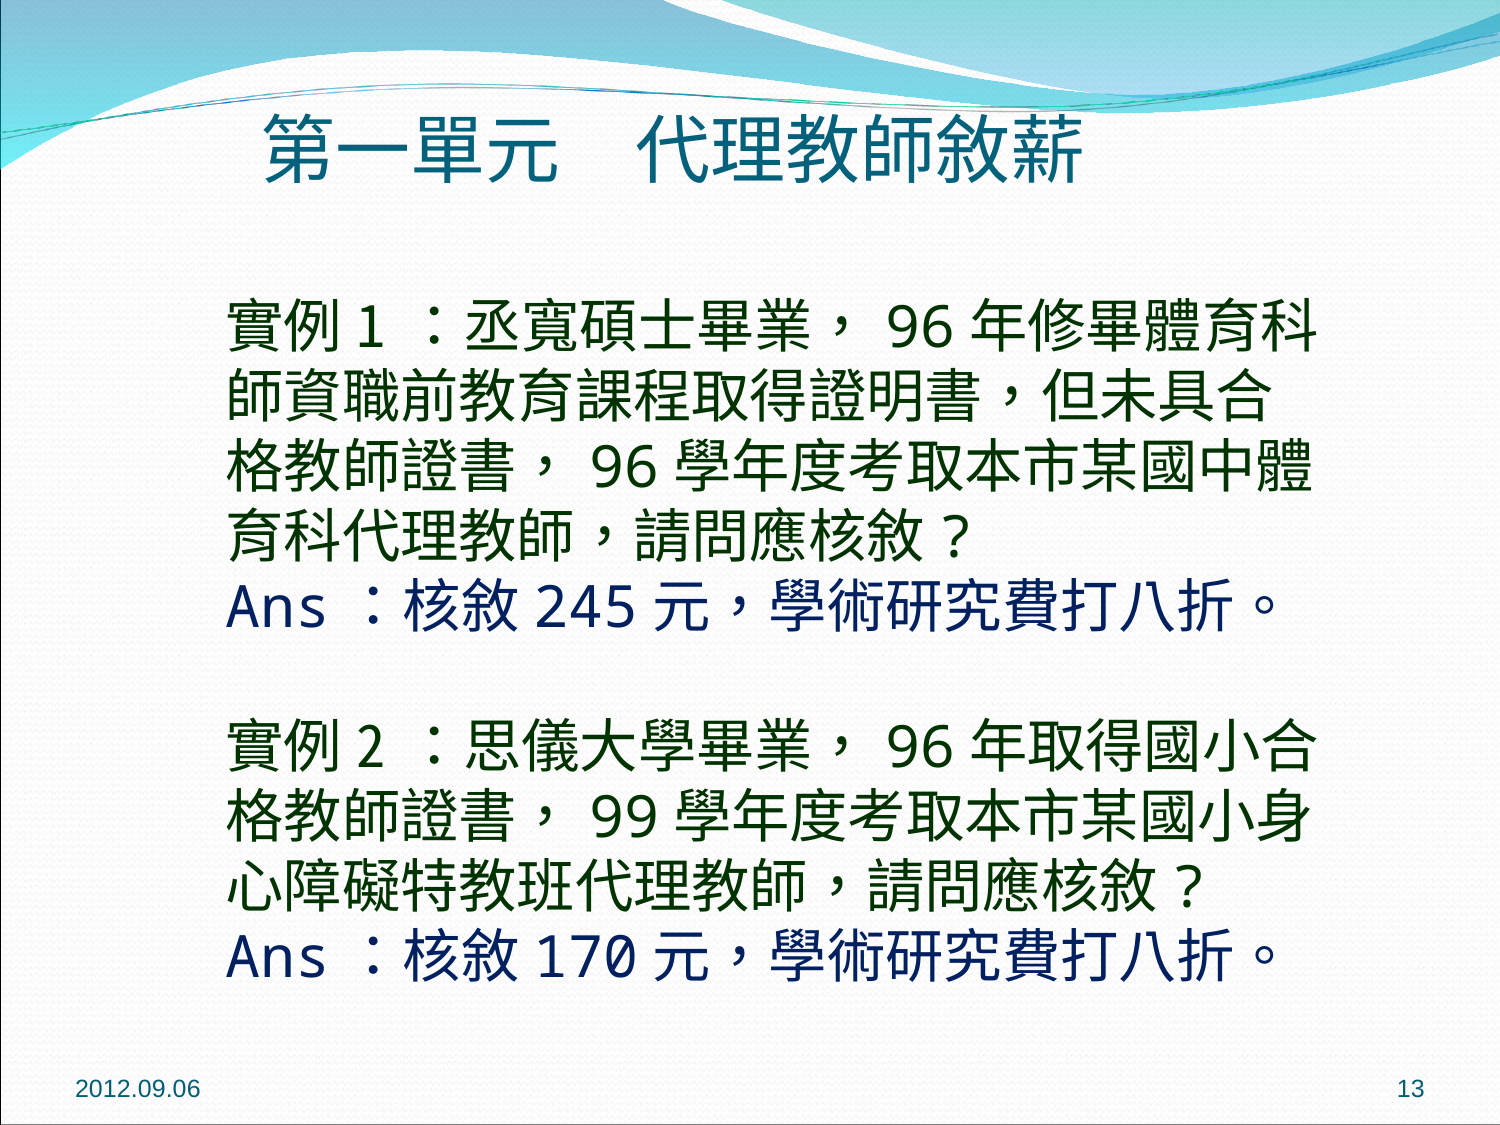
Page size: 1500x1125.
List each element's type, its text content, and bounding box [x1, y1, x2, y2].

text_box 2012.09.06 [74, 1042, 426, 1103]
text_box 實例1：丞寬碩士畢業，96年修畢體育科師資職前教育課程取得證明書，但未具合格教師證書，96學年度考取本市某國中體育科代理教師，請問應核敘? Ans：核敘245元，學術研究費打八折。 實例2：思儀大學畢業，96年取得國小合格教師證書，99學年度考取本市某國小身心障礙特教班代理教師，請問應核敘? Ans：核敘170元，學術研究費打八折。 [210, 281, 1337, 997]
text_box 第一單元 代理教師敘薪 [35, 42, 1311, 193]
text_box <number> [1299, 1042, 1426, 1103]
picture [0, 0, 1500, 1125]
